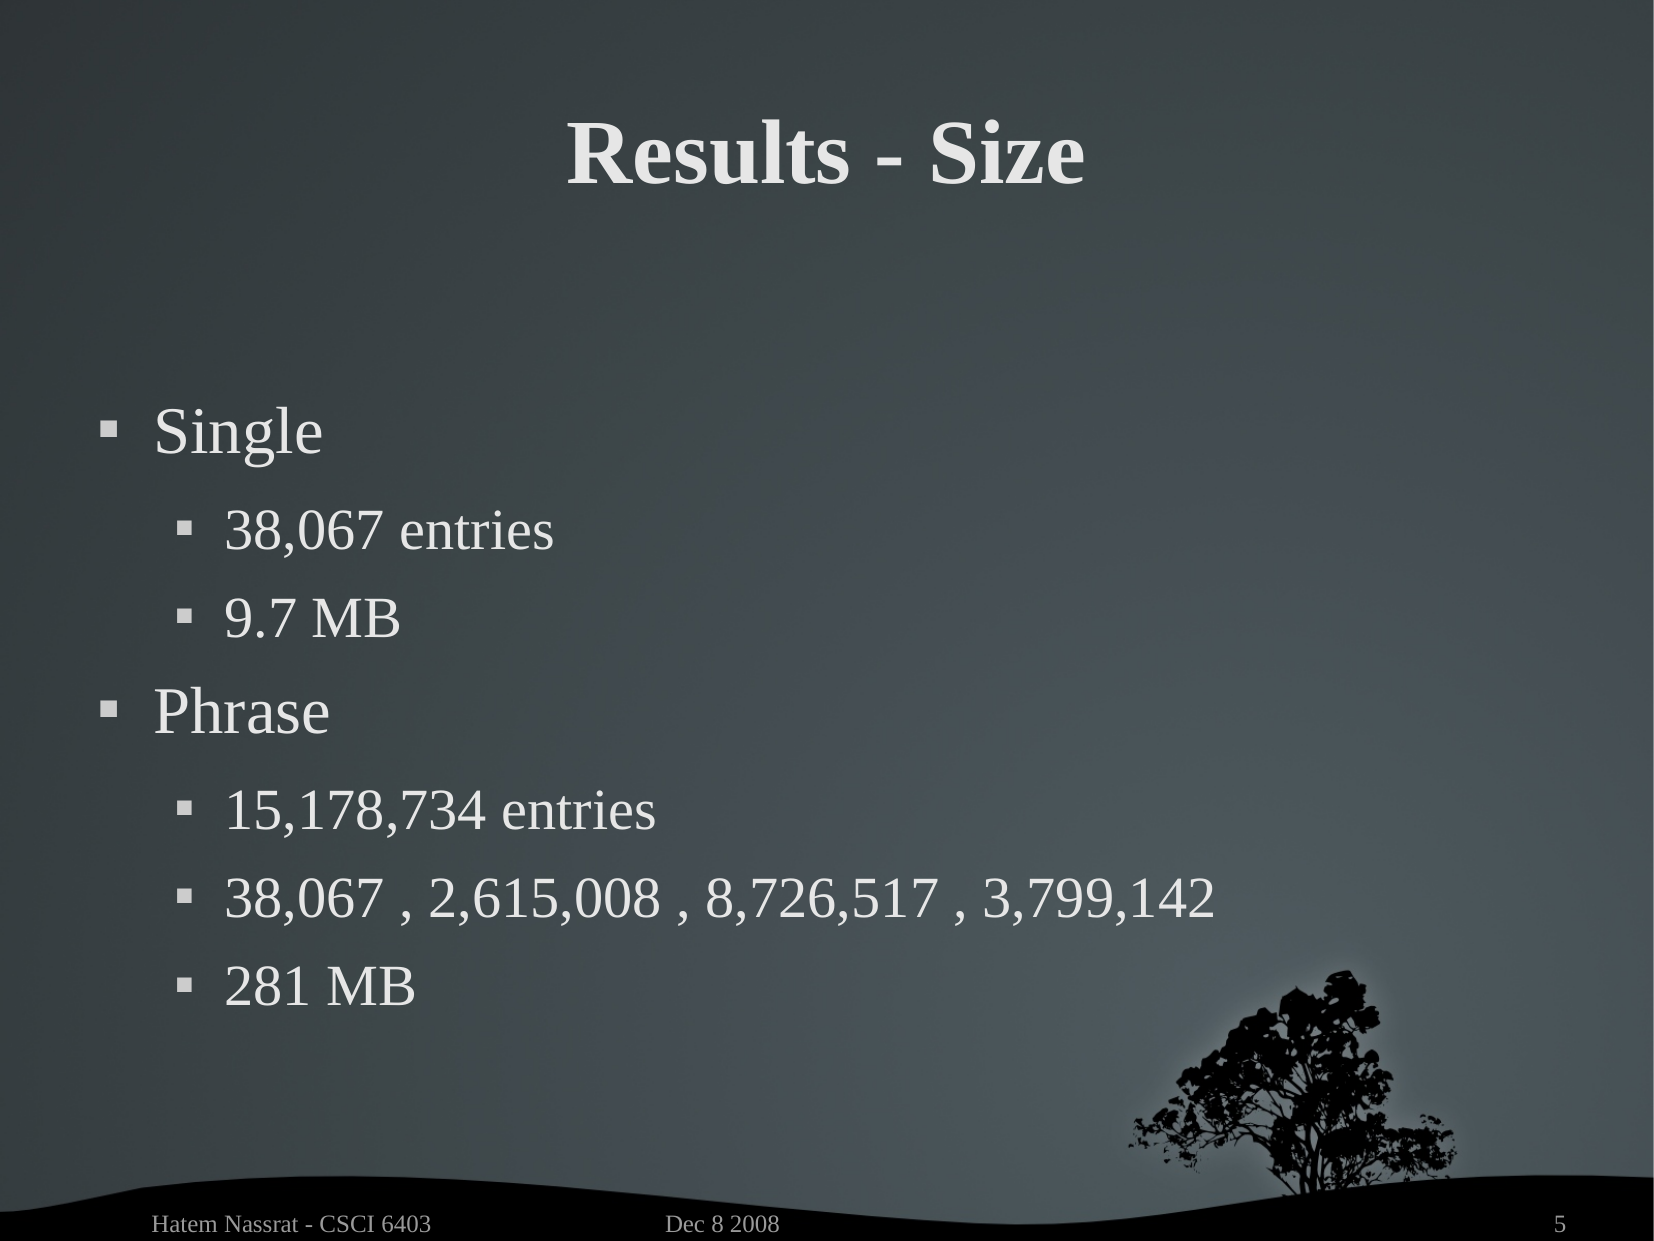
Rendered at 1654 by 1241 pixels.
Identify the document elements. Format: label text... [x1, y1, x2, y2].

picture [0, 0, 1654, 1241]
title Results - Size [82, 49, 1571, 257]
list Single 38,067 entries 9.7 MB Phrase 15,178,734 entries 38,067 , 2,615,008 , 8,726,517 , 3,799,142 281 MB [82, 290, 1571, 1109]
